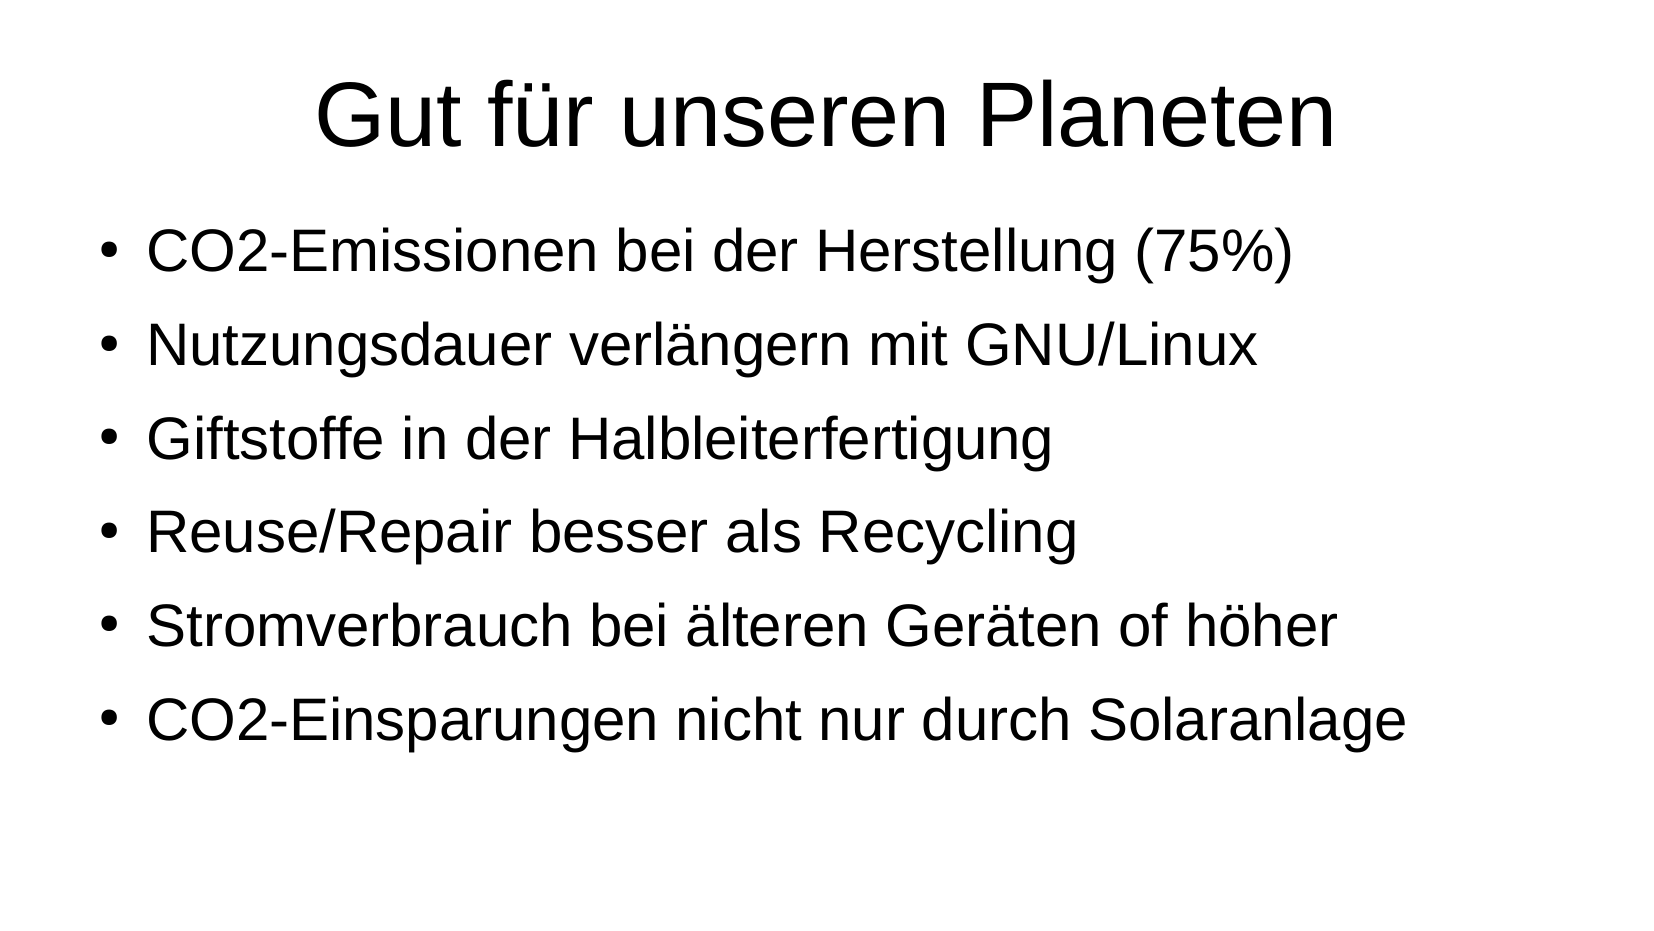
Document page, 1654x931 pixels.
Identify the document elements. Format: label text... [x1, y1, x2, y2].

title Gut für unseren Planeten [82, 37, 1571, 193]
list CO2-Emissionen bei der Herstellung (75%) Nutzungsdauer verlängern mit GNU/Linux Giftstoffe in der Halbleiterfertigung Reuse/Repair besser als Recycling Stromverbrauch bei älteren Geräten of höher CO2-Einsparungen nicht nur durch Solaranlage [82, 217, 1571, 758]
